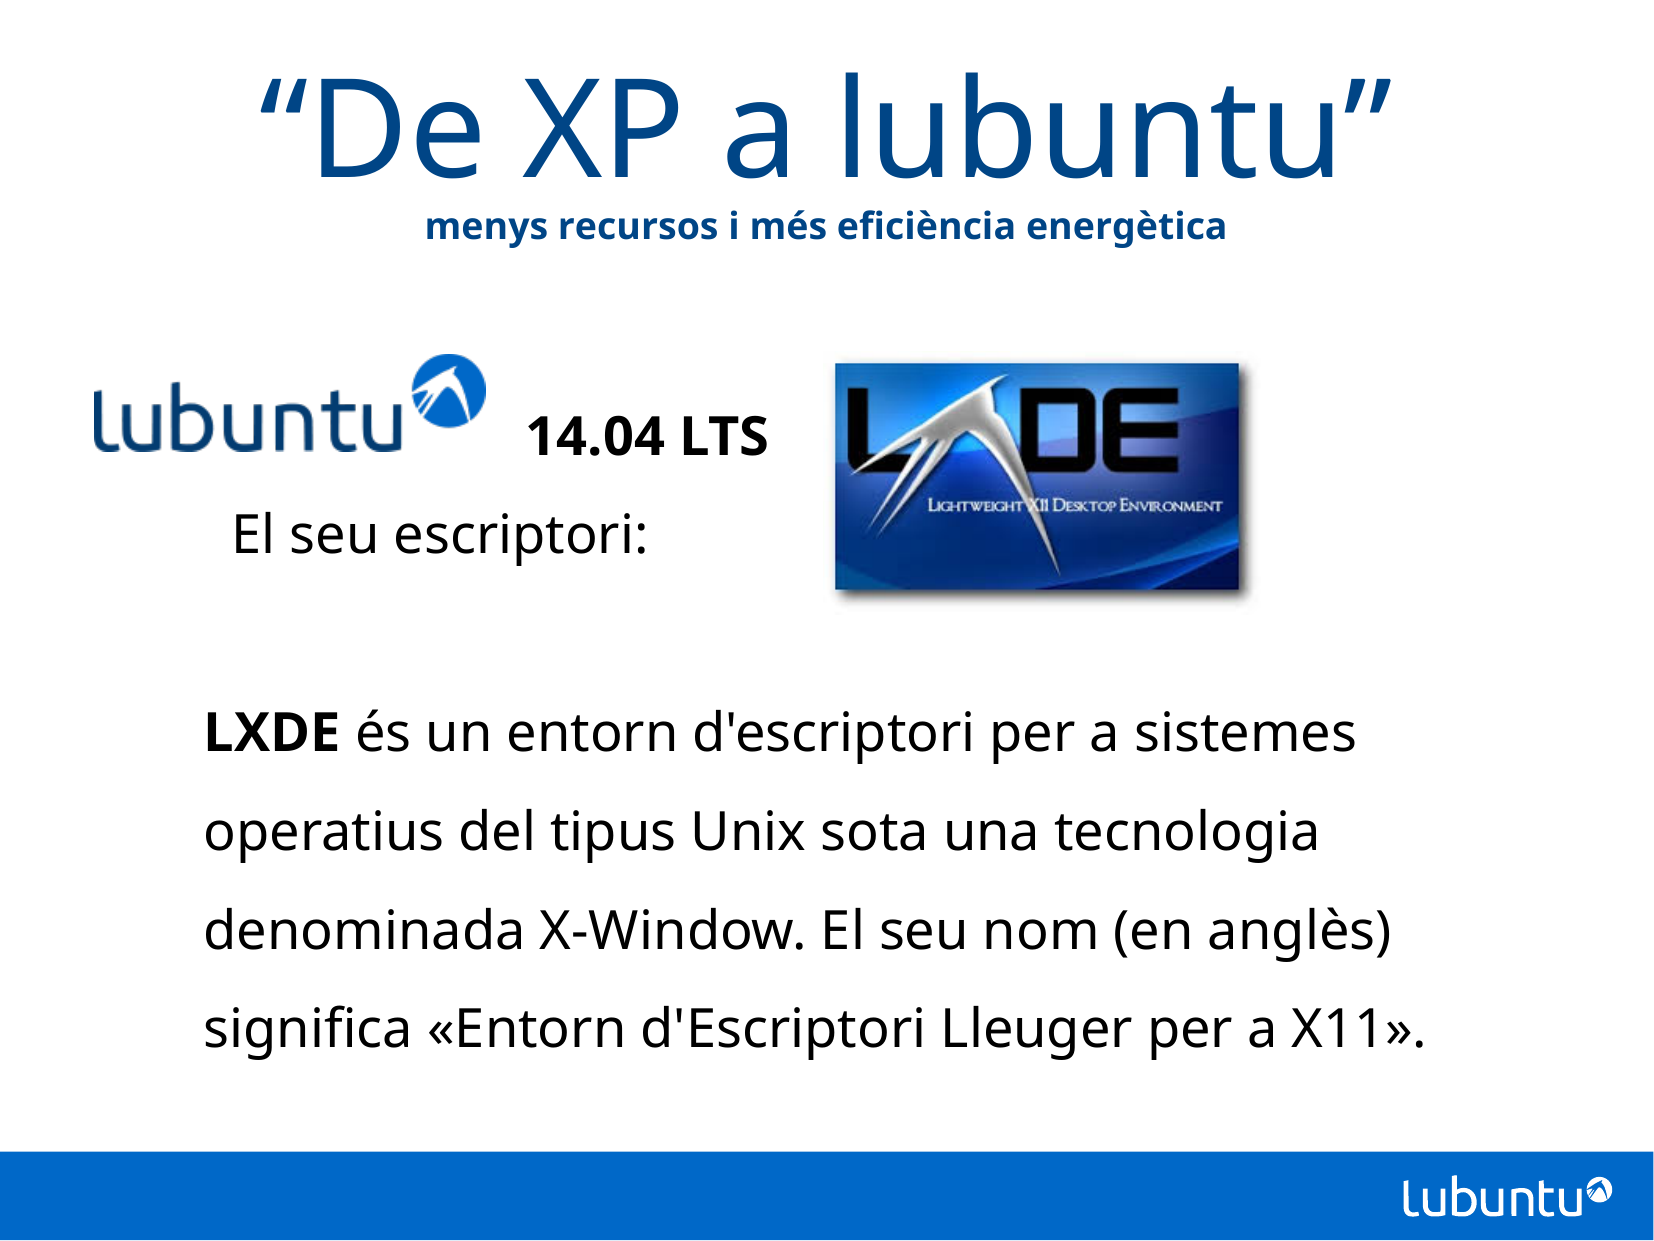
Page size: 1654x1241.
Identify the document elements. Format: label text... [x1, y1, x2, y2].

title “De XP a lubuntu” menys recursos i més eficiència energètica [82, 41, 1571, 265]
picture [94, 354, 486, 452]
text_box 14.04 LTS El seu escriptori: LXDE és un entorn d'escriptori per a sistemes operatius del tipus Unix sota una tecnologia denominada X-Window. El seu nom (en anglès) significa «Entorn d'Escriptori Lleuger per a X11». [188, 389, 1654, 1229]
picture [823, 351, 1264, 615]
